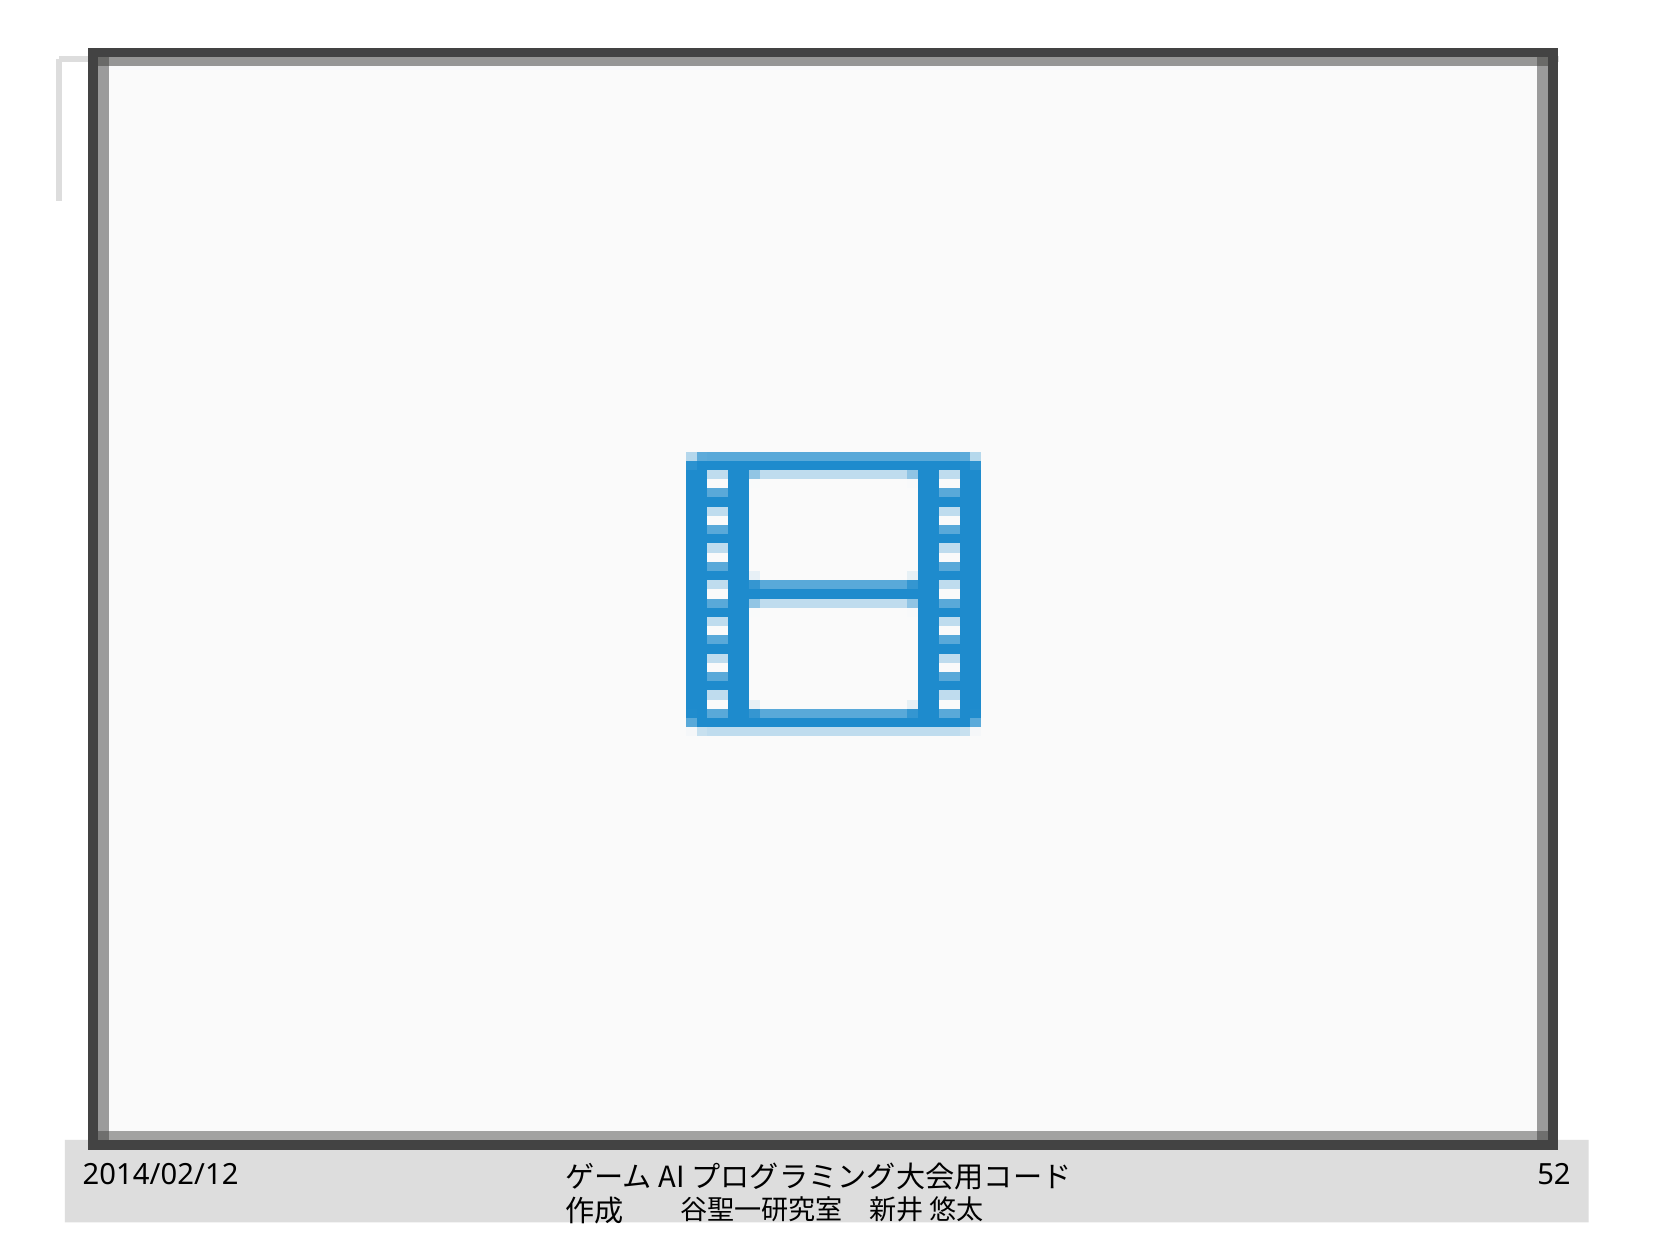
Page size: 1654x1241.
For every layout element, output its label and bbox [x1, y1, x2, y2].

text_box [87, 47, 1560, 1151]
